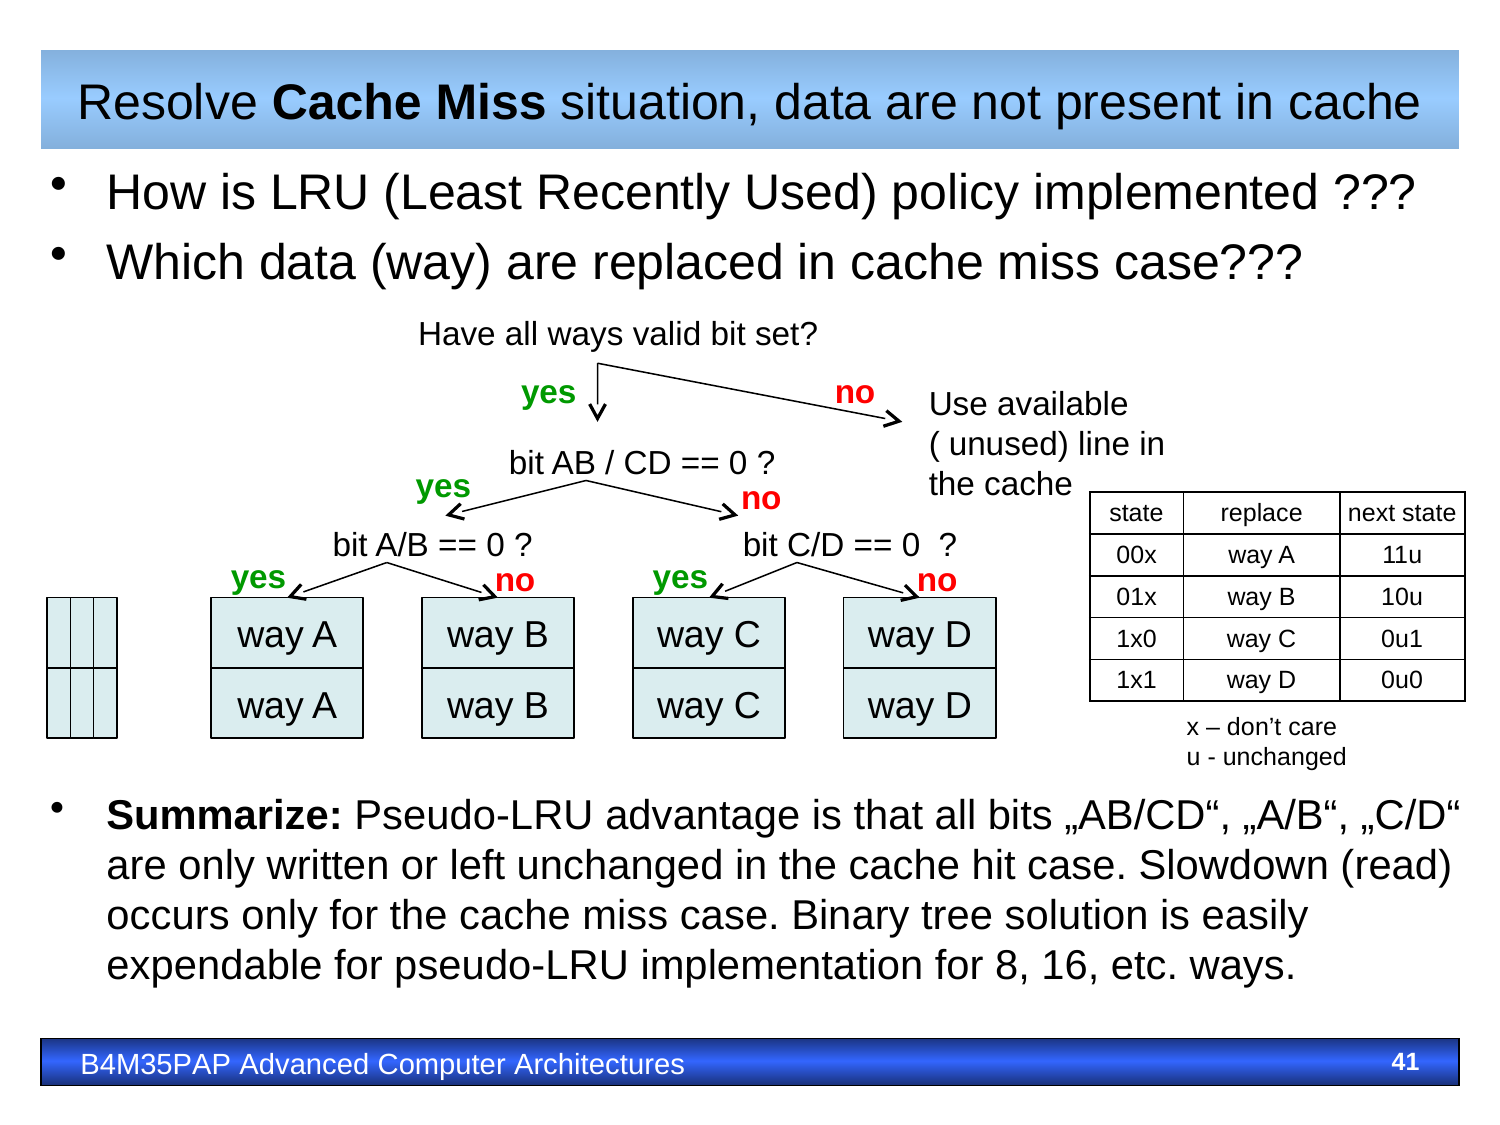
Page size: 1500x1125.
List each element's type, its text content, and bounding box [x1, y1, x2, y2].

table_header replace [1184, 493, 1339, 533]
list How is LRU (Least Recently Used) policy implemented ??? Which data (way) are replaced in cache miss case??? Summarize: Pseudo-LRU advantage is that all bits „AB/CD“, „A/B“, „C/D“ are only written or left unchanged in the cache hit case. Slowdown (read) occurs only for the cache miss case. Binary tree solution is easily expendable for pseudo-LRU implementation for 8, 16, etc. ways. [35, 152, 1500, 1000]
text_box Have all ways valid bit set? [403, 304, 834, 360]
table_cell 11u [1341, 535, 1464, 575]
text_box bit C/D == 0 ? [728, 515, 973, 571]
table_cell 0u0 [1341, 660, 1464, 700]
text_box [622, 489, 726, 513]
table_cell 1x0 [1091, 618, 1183, 659]
text_box bit A/B == 0 ? [317, 515, 548, 571]
title Resolve Cache Miss situation, data are not present in cache [41, 50, 1459, 149]
table_cell 0u1 [1341, 618, 1464, 659]
text_box yes [637, 547, 724, 603]
table_cell way C [1184, 618, 1339, 659]
text_box way A [210, 597, 364, 667]
text_box [413, 571, 480, 592]
text_box [46, 597, 118, 739]
table_header state [1091, 493, 1183, 533]
text_box [597, 363, 819, 422]
text_box bit AB / CD == 0 ? [494, 433, 800, 489]
text_box [486, 489, 553, 506]
text_box [724, 571, 776, 592]
text_box Use available ( unused) line in the cache [914, 374, 1207, 510]
text_box no [819, 363, 890, 418]
text_box way B [421, 667, 575, 739]
text_box way C [632, 667, 786, 739]
table_cell 1x1 [1091, 660, 1183, 700]
text_box yes [506, 363, 592, 418]
text_box no [726, 468, 797, 524]
table_cell way A [1184, 535, 1339, 575]
text_box way D [843, 667, 997, 739]
text_box [826, 571, 902, 593]
text_box no [902, 550, 972, 606]
table_cell 10u [1341, 577, 1464, 617]
table_cell 00x [1091, 535, 1183, 575]
table_cell 01x [1091, 577, 1183, 617]
text_box [882, 418, 903, 422]
text_box no [480, 550, 551, 606]
text_box yes [216, 547, 302, 603]
table_cell way D [1184, 660, 1339, 700]
text_box way A [210, 667, 364, 739]
text_box [302, 571, 363, 593]
table_cell way B [1184, 577, 1339, 617]
text_box yes [400, 456, 486, 512]
text_box way C [632, 597, 786, 667]
text_box way D [843, 597, 997, 667]
table_header next state [1341, 493, 1464, 533]
text_box x – don’t care u - unchanged [1171, 703, 1465, 778]
text_box way B [421, 597, 575, 667]
